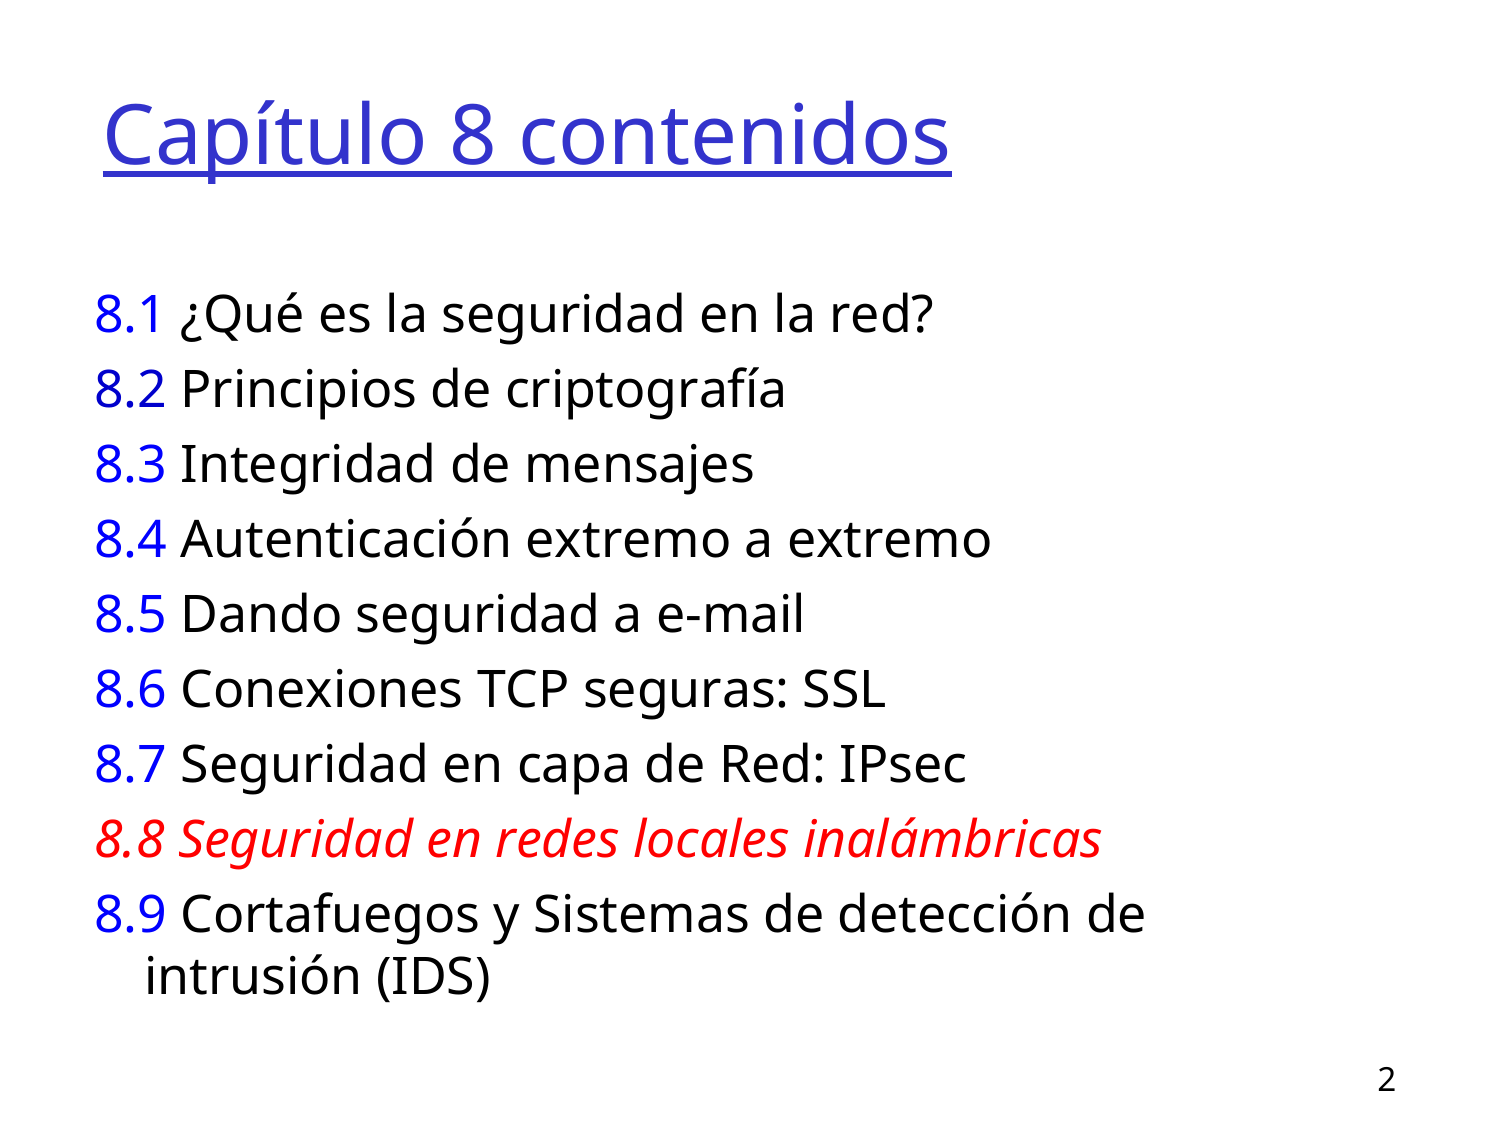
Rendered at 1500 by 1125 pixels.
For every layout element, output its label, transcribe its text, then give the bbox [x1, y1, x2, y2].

title Capítulo 8 contenidos [87, 23, 1363, 239]
list 8.1 ¿Qué es la seguridad en la red? 8.2 Principios de criptografía 8.3 Integridad de mensajes 8.4 Autenticación extremo a extremo 8.5 Dando seguridad a e-mail 8.6 Conexiones TCP seguras: SSL 8.7 Seguridad en capa de Red: IPsec 8.8 Seguridad en redes locales inalámbricas 8.9 Cortafuegos y Sistemas de detección de intrusión (IDS) [79, 273, 1355, 1016]
